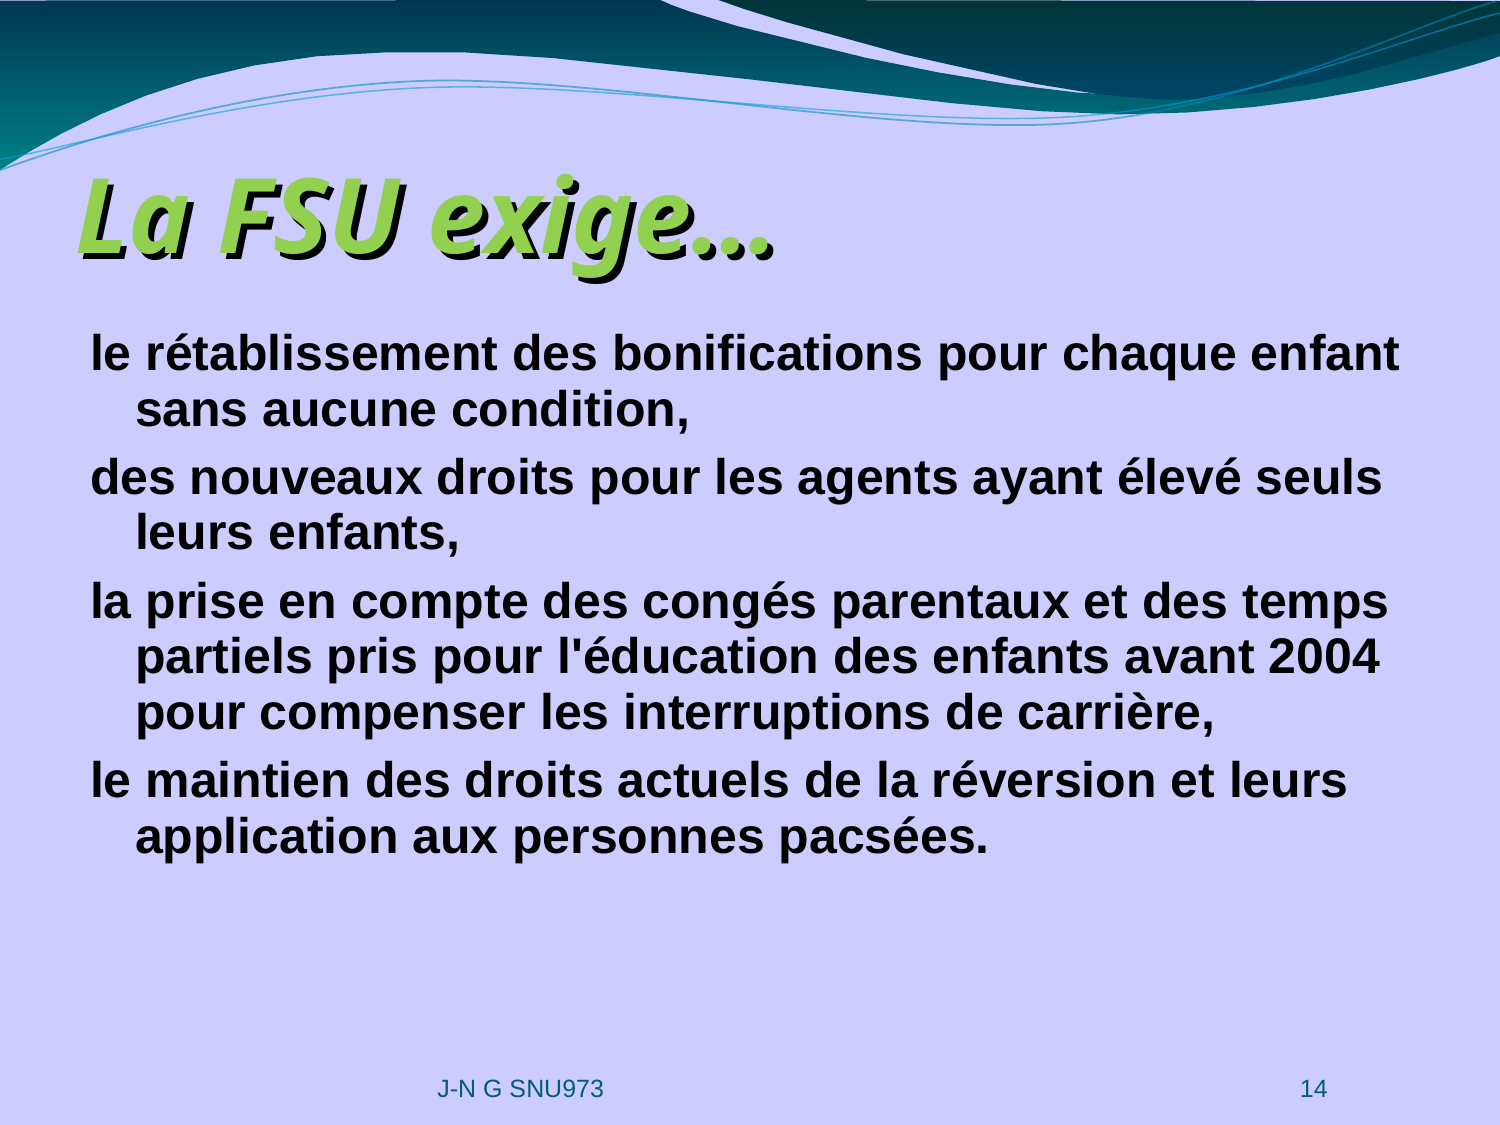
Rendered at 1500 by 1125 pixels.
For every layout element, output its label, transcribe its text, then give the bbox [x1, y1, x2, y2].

title La FSU exige… [75, 115, 1426, 304]
text_box 1 [1299, 1042, 1426, 1103]
text_box J-N G SNU973 [437, 1042, 988, 1103]
list le rétablissement des bonifications pour chaque enfant sans aucune condition, des nouveaux droits pour les agents ayant élevé seuls leurs enfants, la prise en compte des congés parentaux et des temps partiels pris pour l'éducation des enfants avant 2004 pour compenser les interruptions de carrière, le maintien des droits actuels de la réversion et leurs application aux personnes pacsées. [75, 317, 1426, 1038]
